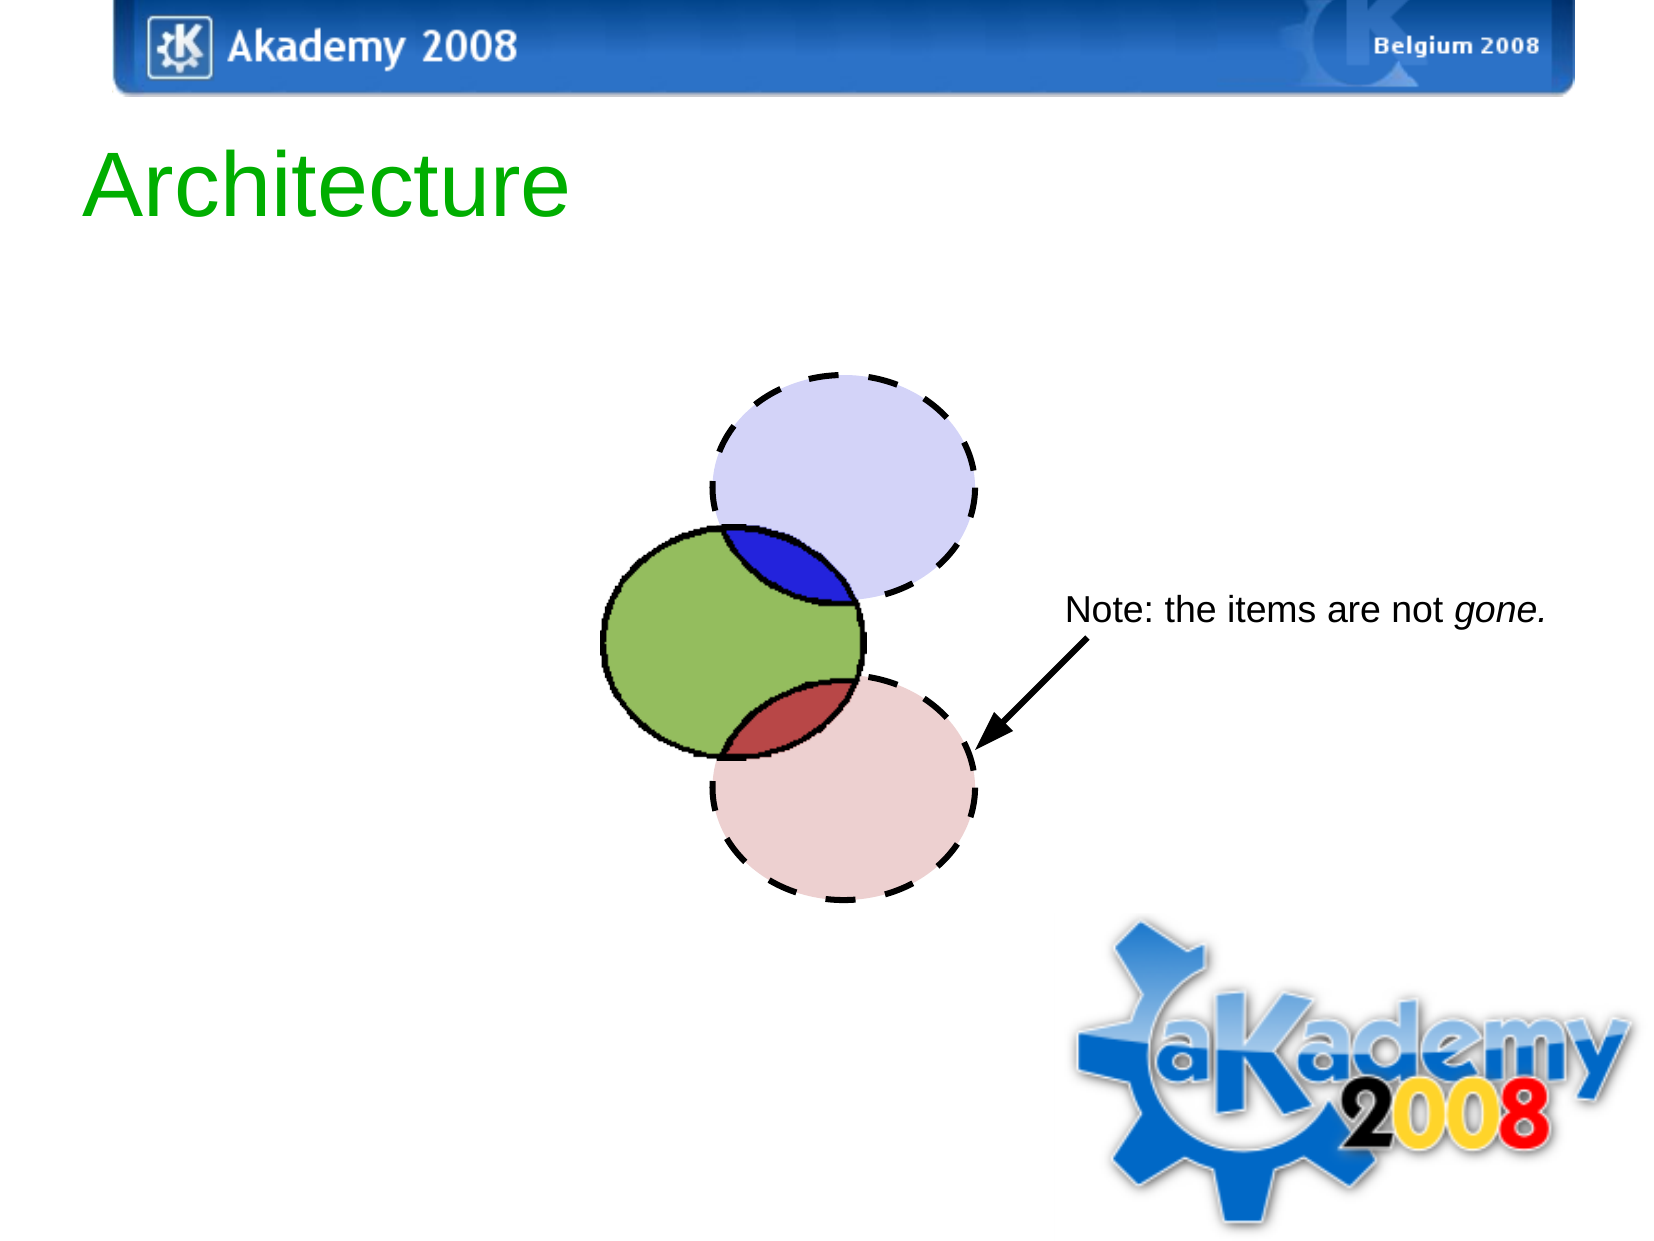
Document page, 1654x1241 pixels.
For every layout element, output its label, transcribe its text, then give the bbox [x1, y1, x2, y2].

title Architecture [82, 112, 1571, 257]
text_box [712, 375, 976, 599]
picture [1053, 913, 1654, 1241]
picture [600, 524, 867, 761]
text_box [712, 676, 976, 901]
text_box Note: the items are not gone. [1050, 580, 1613, 638]
picture [112, 0, 1575, 98]
